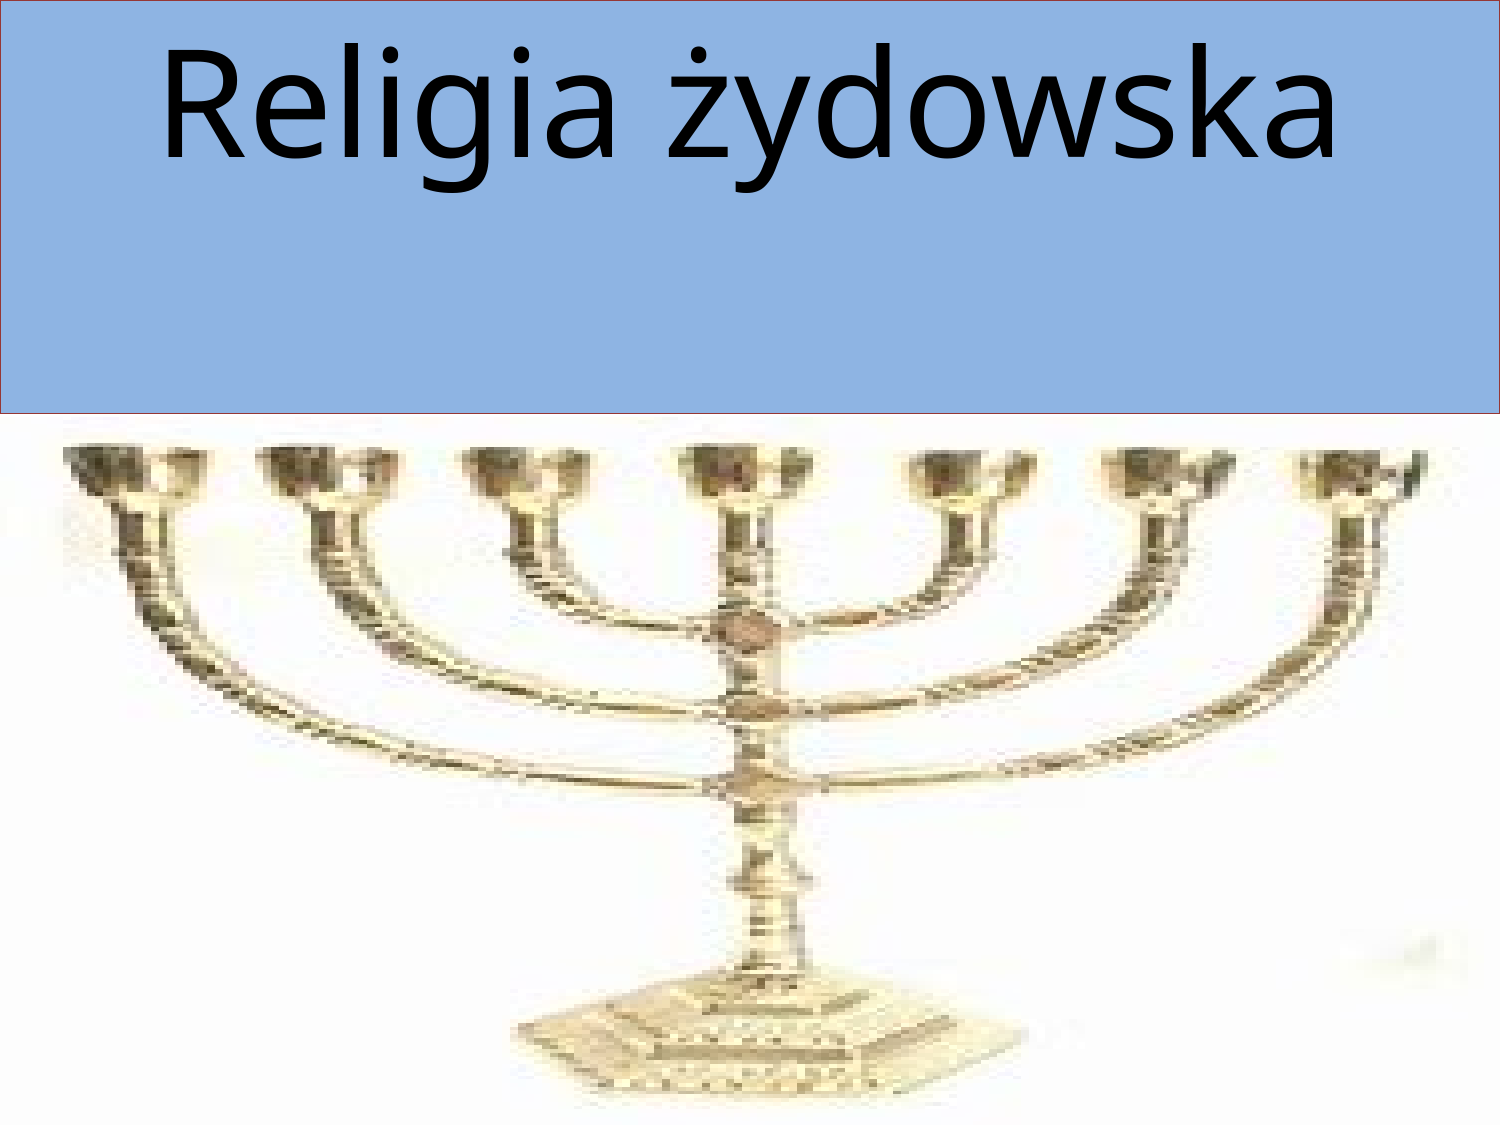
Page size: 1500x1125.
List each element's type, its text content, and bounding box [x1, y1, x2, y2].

title Religia żydowska [0, 0, 1500, 414]
picture [0, 417, 1500, 1125]
